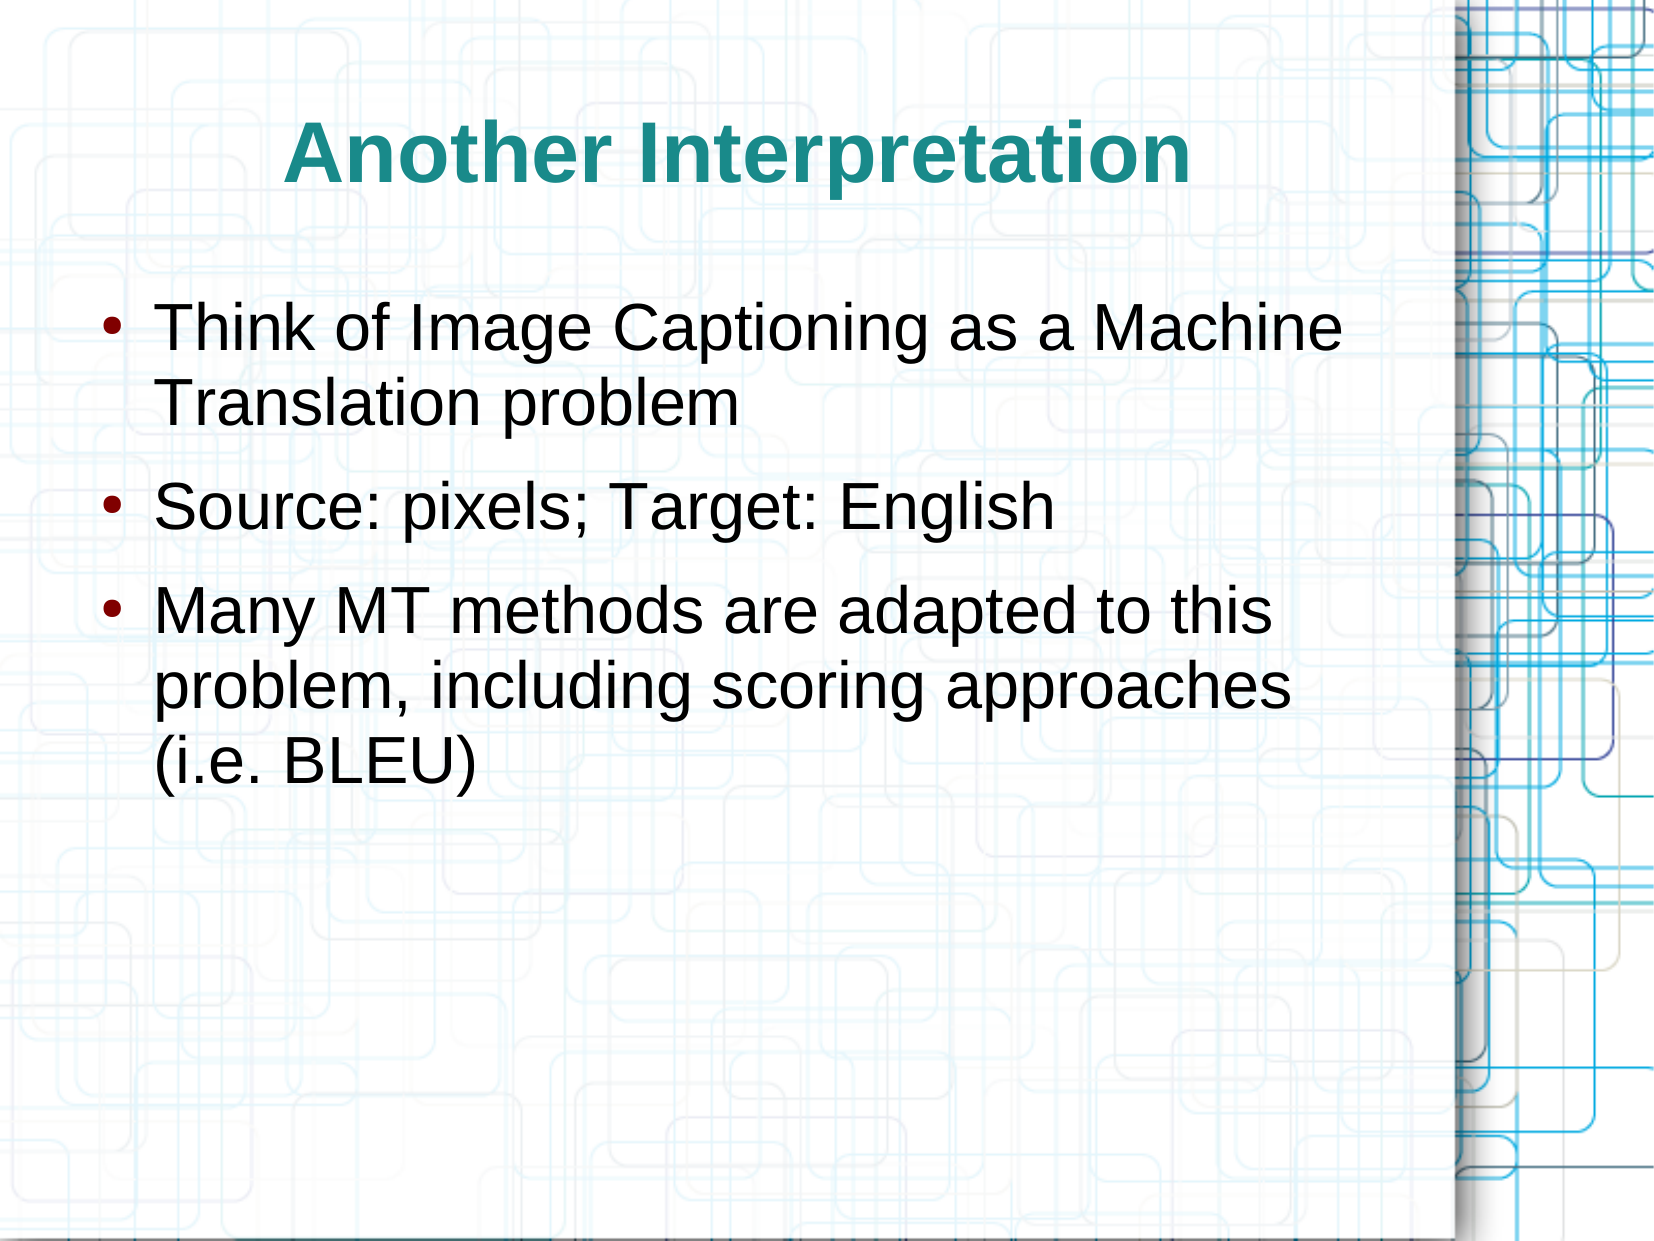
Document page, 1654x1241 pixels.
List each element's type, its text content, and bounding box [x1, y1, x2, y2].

title Another Interpretation [59, 49, 1418, 257]
list Think of Image Captioning as a Machine Translation problem Source: pixels; Target: English Many MT methods are adapted to this problem, including scoring approaches (i.e. BLEU) [82, 290, 1418, 1109]
picture [0, 0, 1654, 1241]
